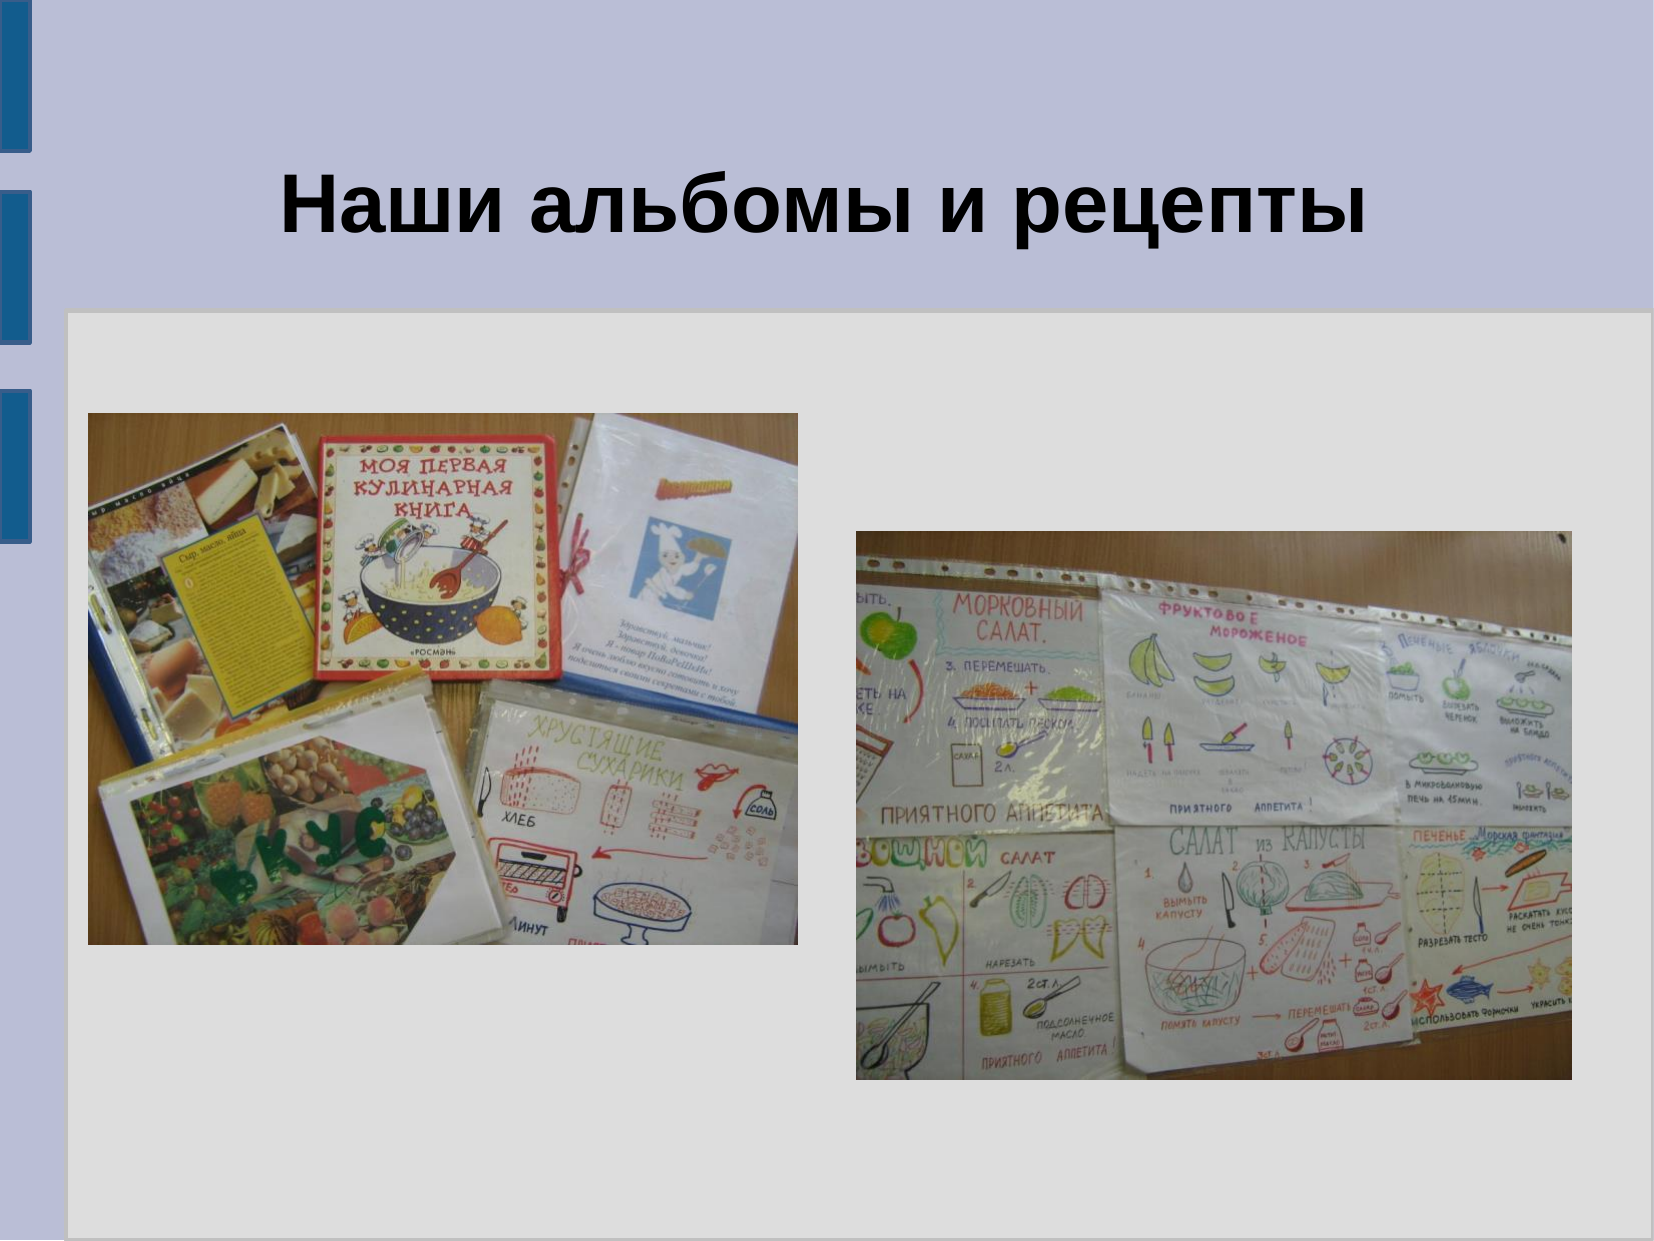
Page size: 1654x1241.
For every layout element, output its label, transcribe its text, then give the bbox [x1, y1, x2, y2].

title Наши альбомы и рецепты [118, 102, 1531, 296]
picture [856, 531, 1572, 1080]
picture [88, 413, 798, 945]
